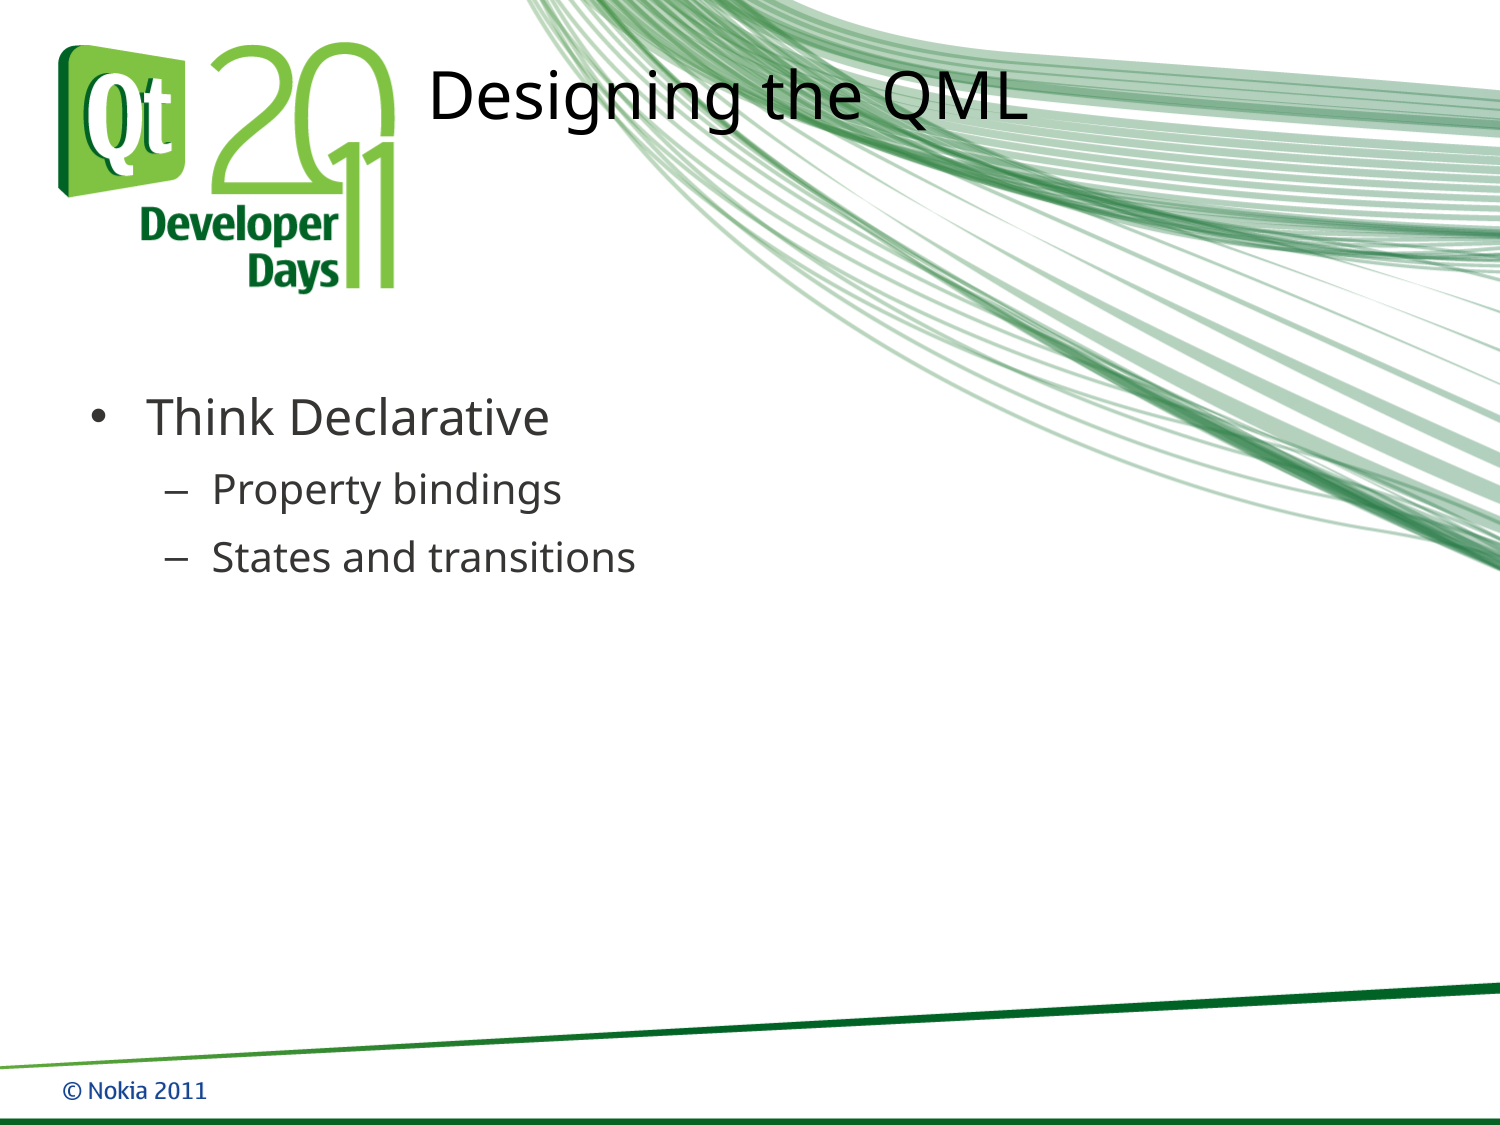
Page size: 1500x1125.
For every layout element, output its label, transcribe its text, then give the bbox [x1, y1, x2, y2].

title Designing the QML [262, 0, 1300, 188]
picture [0, 0, 1500, 1125]
list Think Declarative Property bindings States and transitions [75, 212, 1426, 955]
